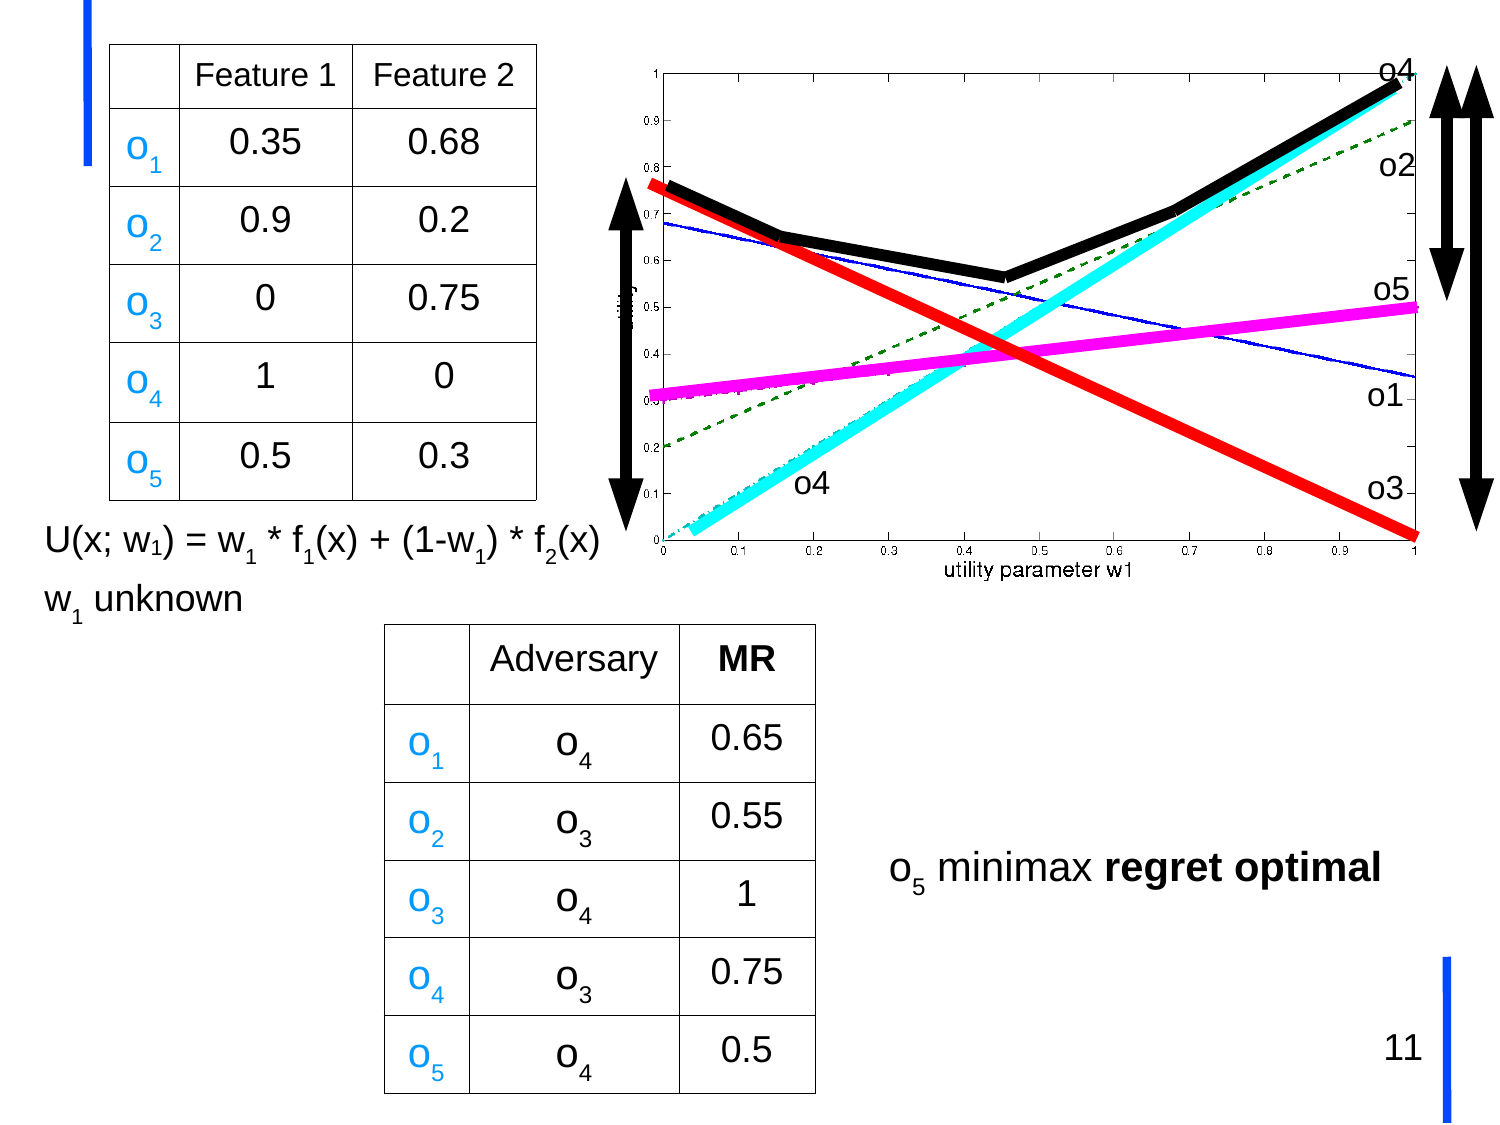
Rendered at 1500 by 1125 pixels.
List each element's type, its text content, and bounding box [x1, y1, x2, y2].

table_cell 0 [353, 343, 536, 422]
table_header MR [680, 625, 815, 704]
table_cell 0.5 [680, 1016, 815, 1093]
table_header Adversary [470, 625, 679, 704]
table_cell o3 [470, 783, 679, 860]
text_box o5 [1358, 259, 1447, 315]
table_cell o2 [110, 187, 179, 264]
table_cell o1 [110, 109, 179, 186]
table_cell o3 [110, 265, 179, 342]
table_cell 0.35 [180, 109, 352, 186]
table_cell 0.55 [680, 783, 815, 860]
text_box o2 [1364, 135, 1453, 191]
table_cell o4 [470, 1016, 679, 1093]
text_box o4 [1363, 40, 1431, 96]
table_cell 0.3 [353, 423, 536, 500]
table_cell o4 [470, 705, 679, 782]
table_cell 1 [180, 343, 352, 422]
table_cell o4 [385, 938, 469, 1015]
table_cell o4 [110, 343, 179, 422]
table_cell 0.5 [180, 423, 352, 500]
table_cell o3 [385, 861, 469, 937]
text_box o5 minimax regret optimal [874, 832, 1459, 906]
text_box w1 unknown [29, 566, 621, 640]
table_cell o5 [385, 1016, 469, 1093]
table_cell o5 [110, 423, 179, 500]
table_cell 0.68 [353, 109, 536, 186]
picture [537, 30, 1500, 603]
table_cell 1 [680, 861, 815, 937]
table_cell 0 [180, 265, 352, 342]
table_header [110, 45, 179, 108]
table_header [385, 625, 469, 704]
table_cell 0.65 [680, 705, 815, 782]
text_box U(x; w1) = w1 * f1(x) + (1-w1) * f2(x) [29, 507, 621, 566]
table_cell o4 [470, 861, 679, 937]
table_cell 0.75 [353, 265, 536, 342]
text_box o4 [778, 453, 846, 509]
table_cell o1 [385, 705, 469, 782]
table_header Feature 2 [353, 45, 536, 108]
table_cell 0.2 [353, 187, 536, 264]
table_cell o3 [470, 938, 679, 1015]
table_header Feature 1 [180, 45, 352, 108]
table_cell o2 [385, 783, 469, 860]
table_cell 0.75 [680, 938, 815, 1015]
table_cell 0.9 [180, 187, 352, 264]
text_box o3 [1352, 459, 1441, 514]
text_box o1 [1352, 366, 1441, 421]
